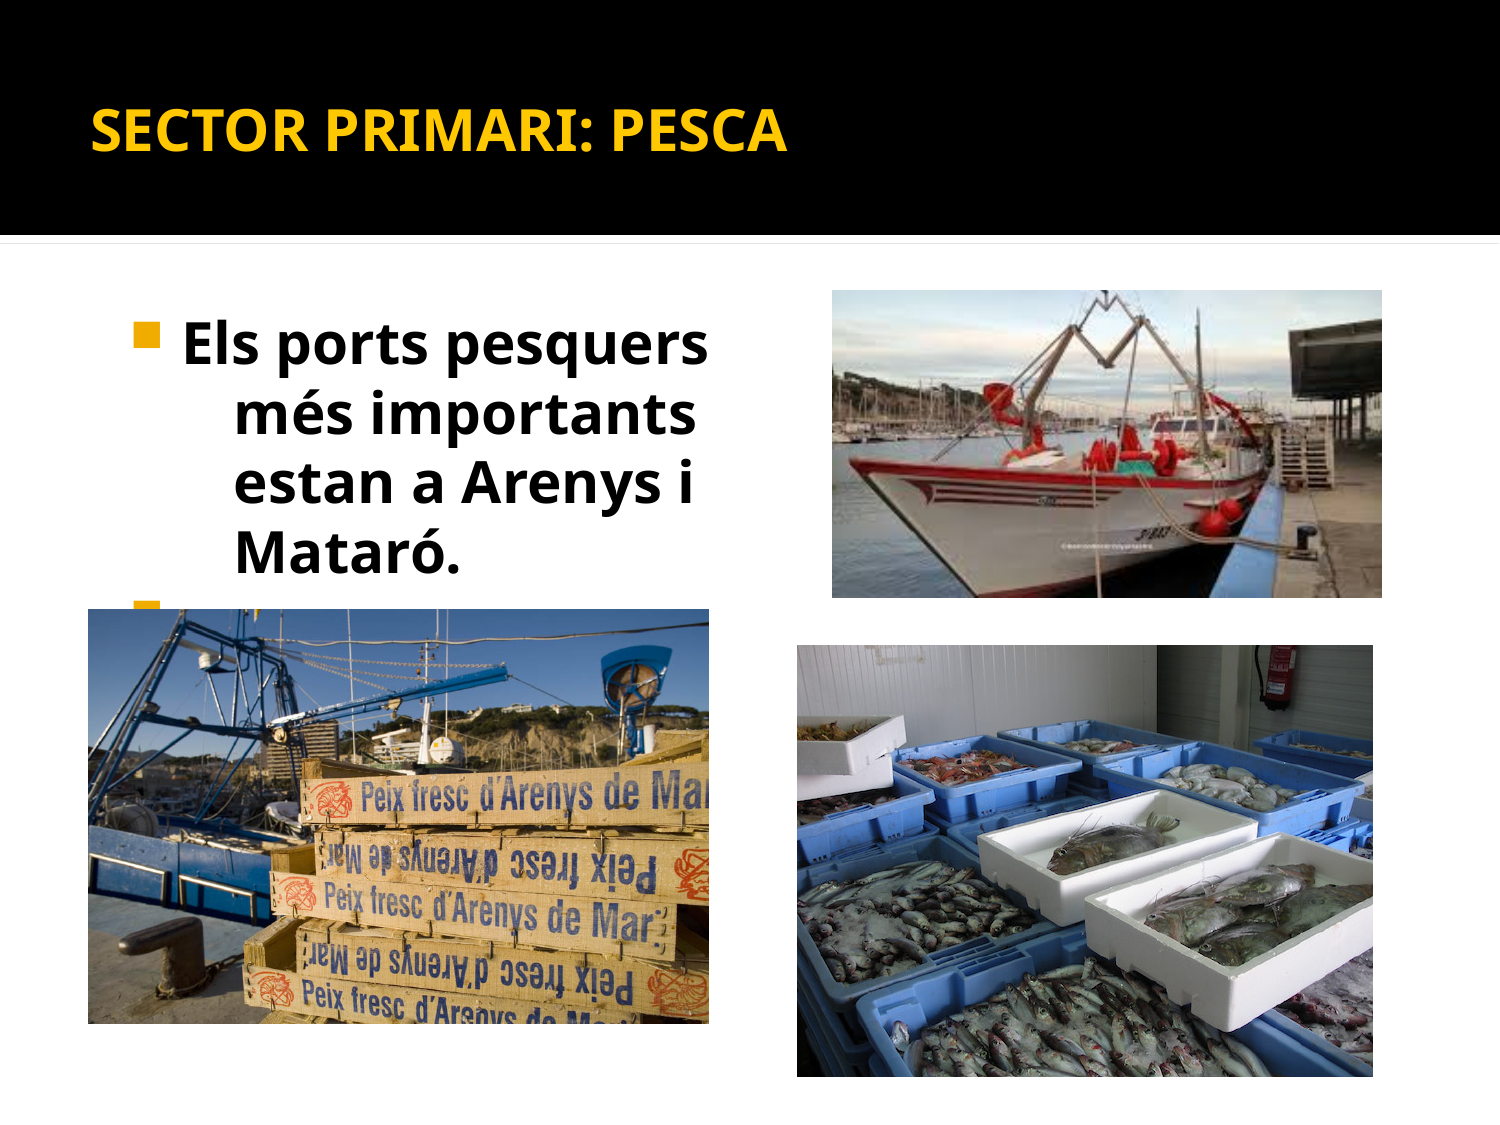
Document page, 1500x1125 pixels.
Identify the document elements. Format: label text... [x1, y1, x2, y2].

list Els ports pesquers més importants estan a Arenys i Mataró. [75, 291, 738, 1050]
title SECTOR PRIMARI: PESCA [75, 24, 1426, 231]
picture [797, 645, 1373, 1077]
picture [88, 609, 709, 1024]
picture [832, 290, 1382, 598]
